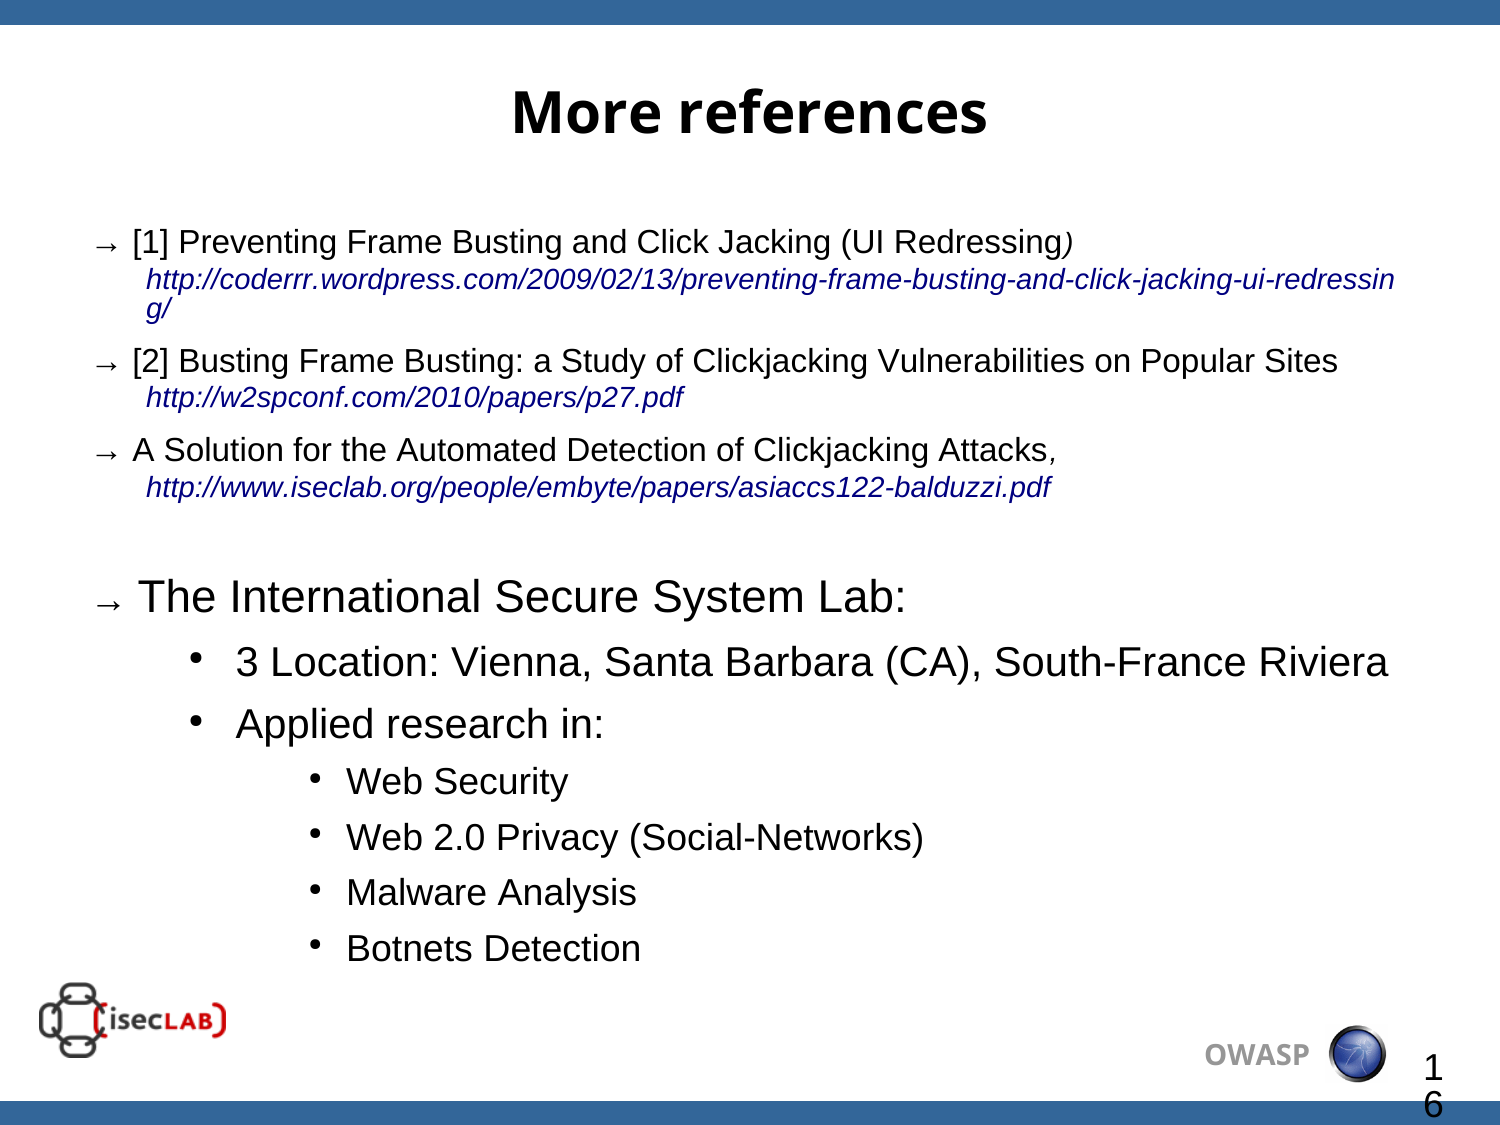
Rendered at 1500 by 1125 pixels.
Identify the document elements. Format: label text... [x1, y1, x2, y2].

title More references [75, 24, 1425, 196]
picture [1325, 1024, 1388, 1083]
list → [1] Preventing Frame Busting and Click Jacking (UI Redressing)http://coderrr.wordpress.com/2009/02/13/preventing-frame-busting-and-click-jacking-ui-redressing/ → [2] Busting Frame Busting: a Study of Clickjacking Vulnerabilities on Popular Sites http://w2spconf.com/2010/papers/p27.pdf → A Solution for the Automated Detection of Clickjacking Attacks,http://www.iseclab.org/people/embyte/papers/asiaccs122-balduzzi.pdf → The International Secure System Lab: 3 Location: Vienna, Santa Barbara (CA), South-France Riviera Applied research in: Web Security Web 2.0 Privacy (Social-Networks) Malware Analysis Botnets Detection [75, 212, 1425, 971]
picture [39, 982, 226, 1058]
